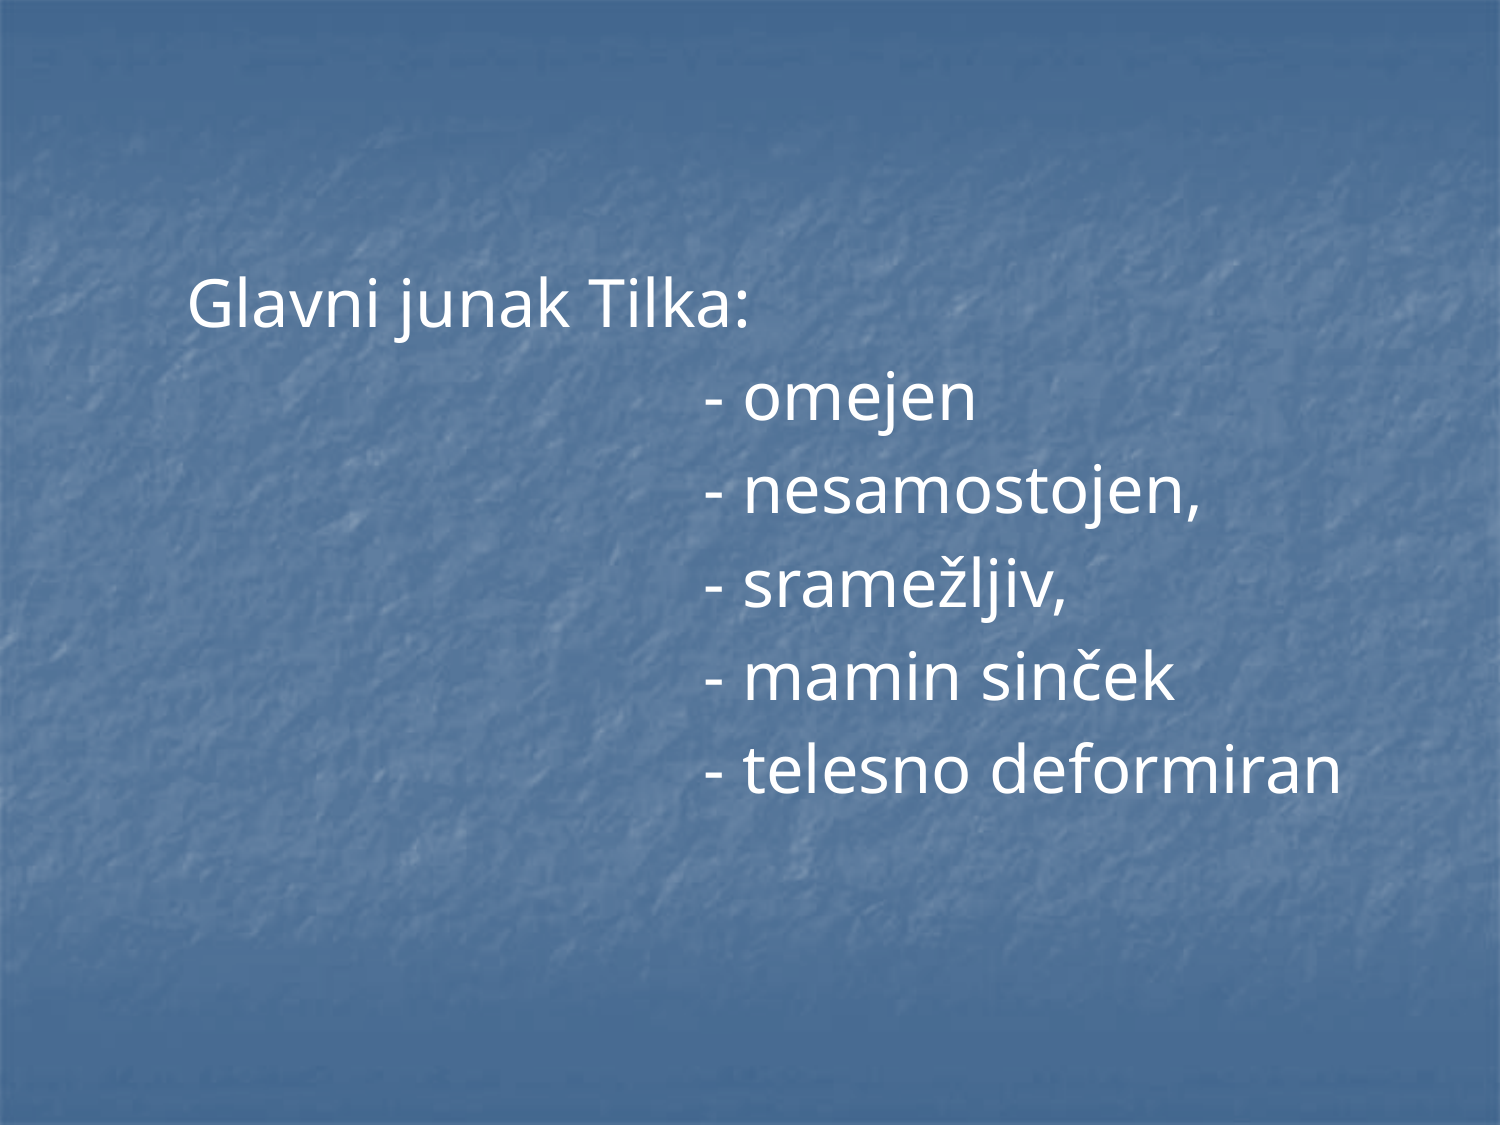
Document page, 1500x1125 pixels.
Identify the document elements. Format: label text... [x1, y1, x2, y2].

picture [0, 0, 1500, 1125]
list Glavni junak Tilka: - omejen - nesamostojen, - sramežljiv, - mamin sinček - telesno deformiran [171, 66, 1500, 954]
